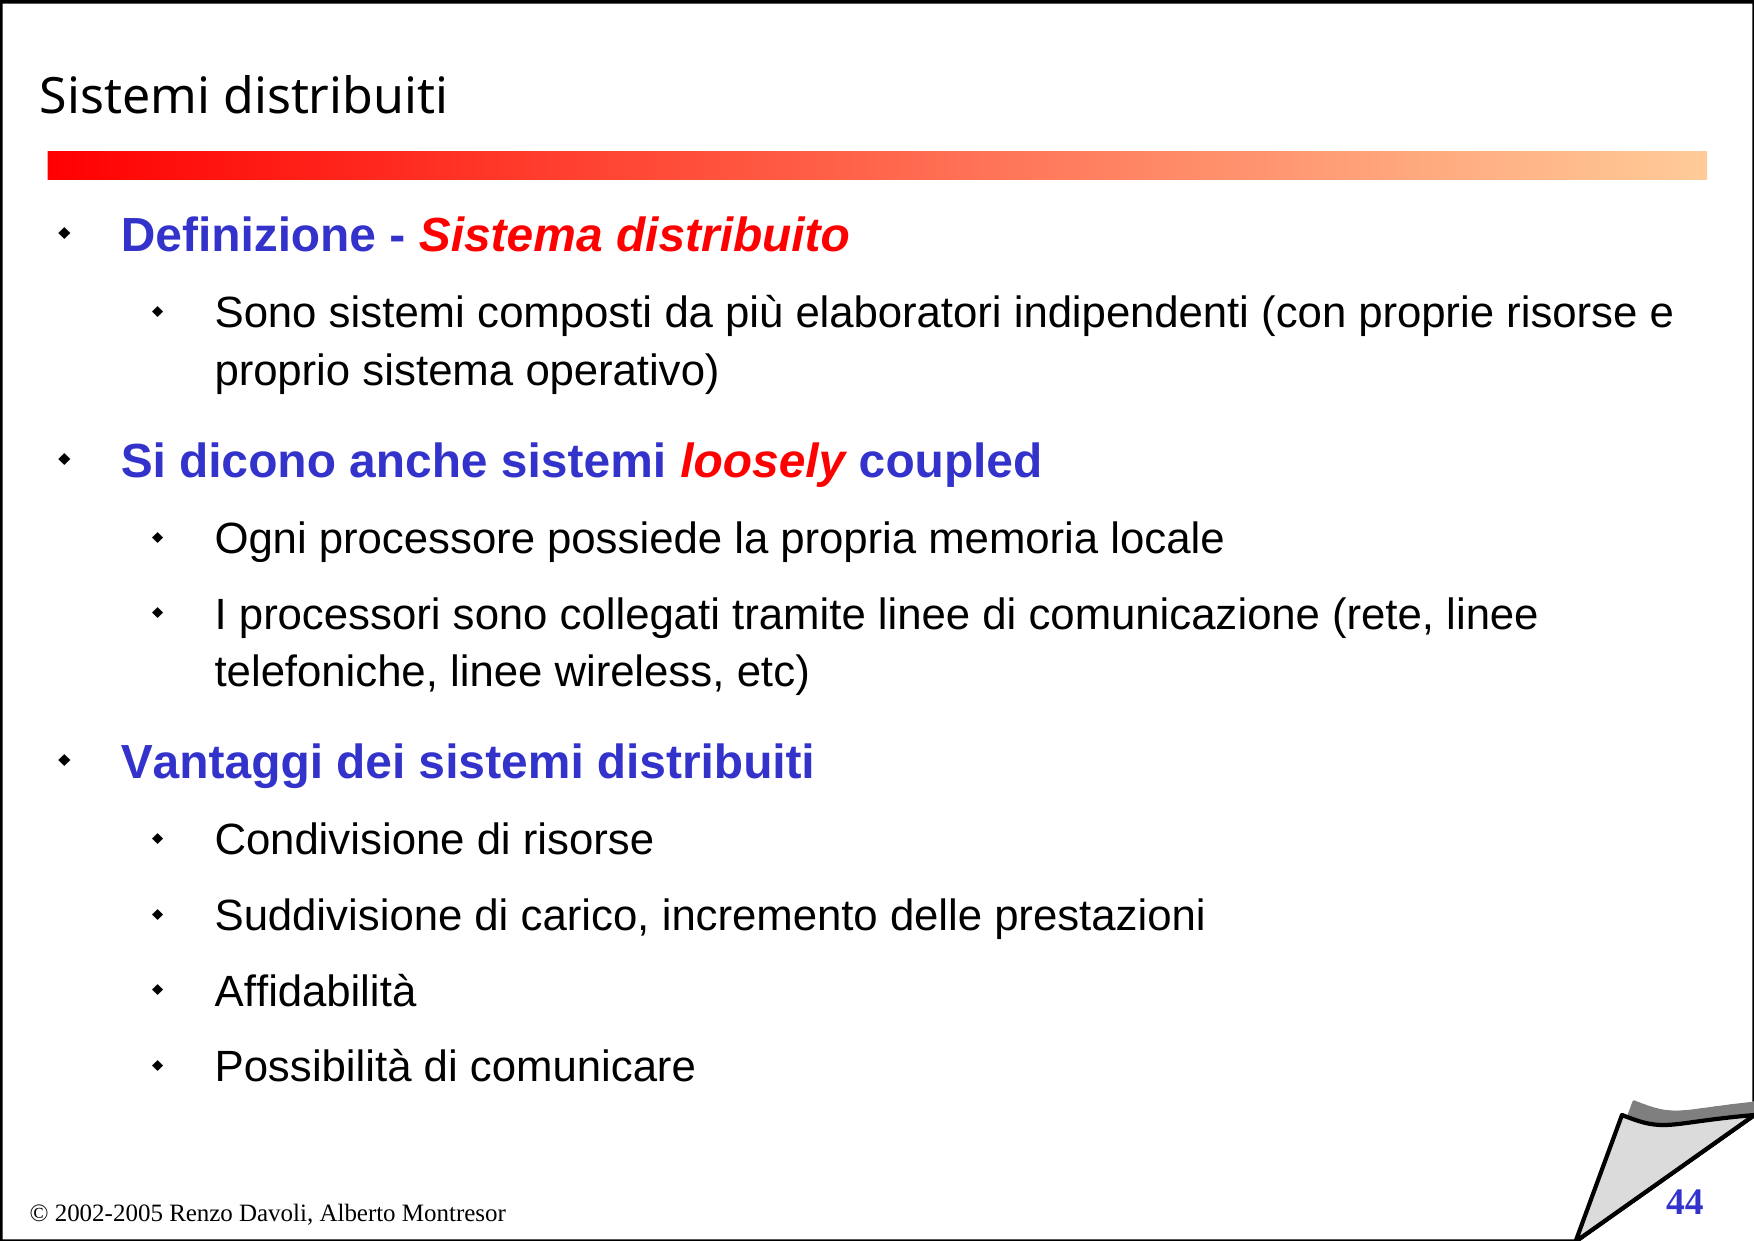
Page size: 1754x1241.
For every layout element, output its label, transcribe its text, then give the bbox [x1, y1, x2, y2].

title Sistemi distribuiti [40, 49, 1713, 144]
list Definizione - Sistema distribuito Sono sistemi composti da più elaboratori indipendenti (con proprie risorse e proprio sistema operativo) Si dicono anche sistemi loosely coupled Ogni processore possiede la propria memoria locale I processori sono collegati tramite linee di comunicazione (rete, linee telefoniche, linee wireless, etc) Vantaggi dei sistemi distribuiti Condivisione di risorse Suddivisione di carico, incremento delle prestazioni Affidabilità Possibilità di comunicare [58, 206, 1696, 1181]
